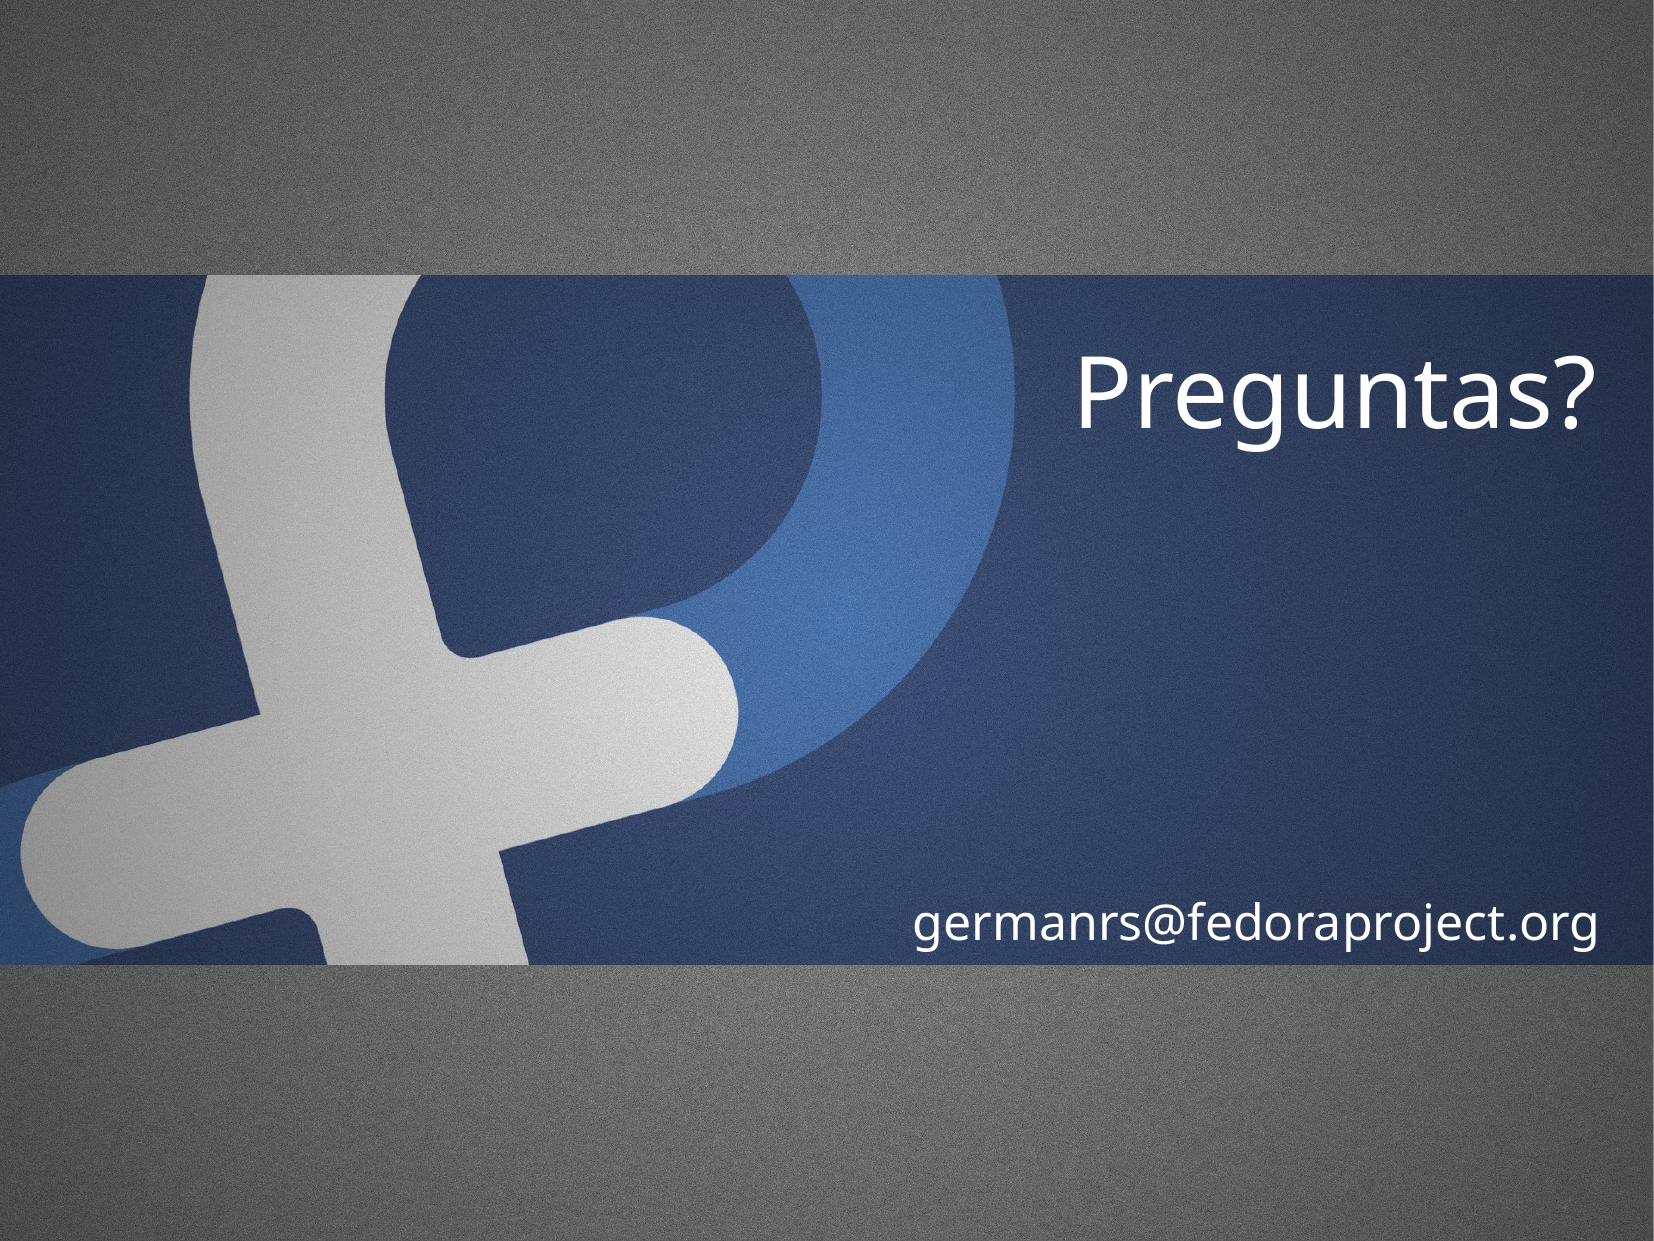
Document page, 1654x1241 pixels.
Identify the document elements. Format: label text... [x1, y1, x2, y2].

title Preguntas? [22, 326, 1598, 452]
text_box germanrs@fedoraproject.org [80, 879, 1616, 958]
picture [0, 0, 1654, 1241]
